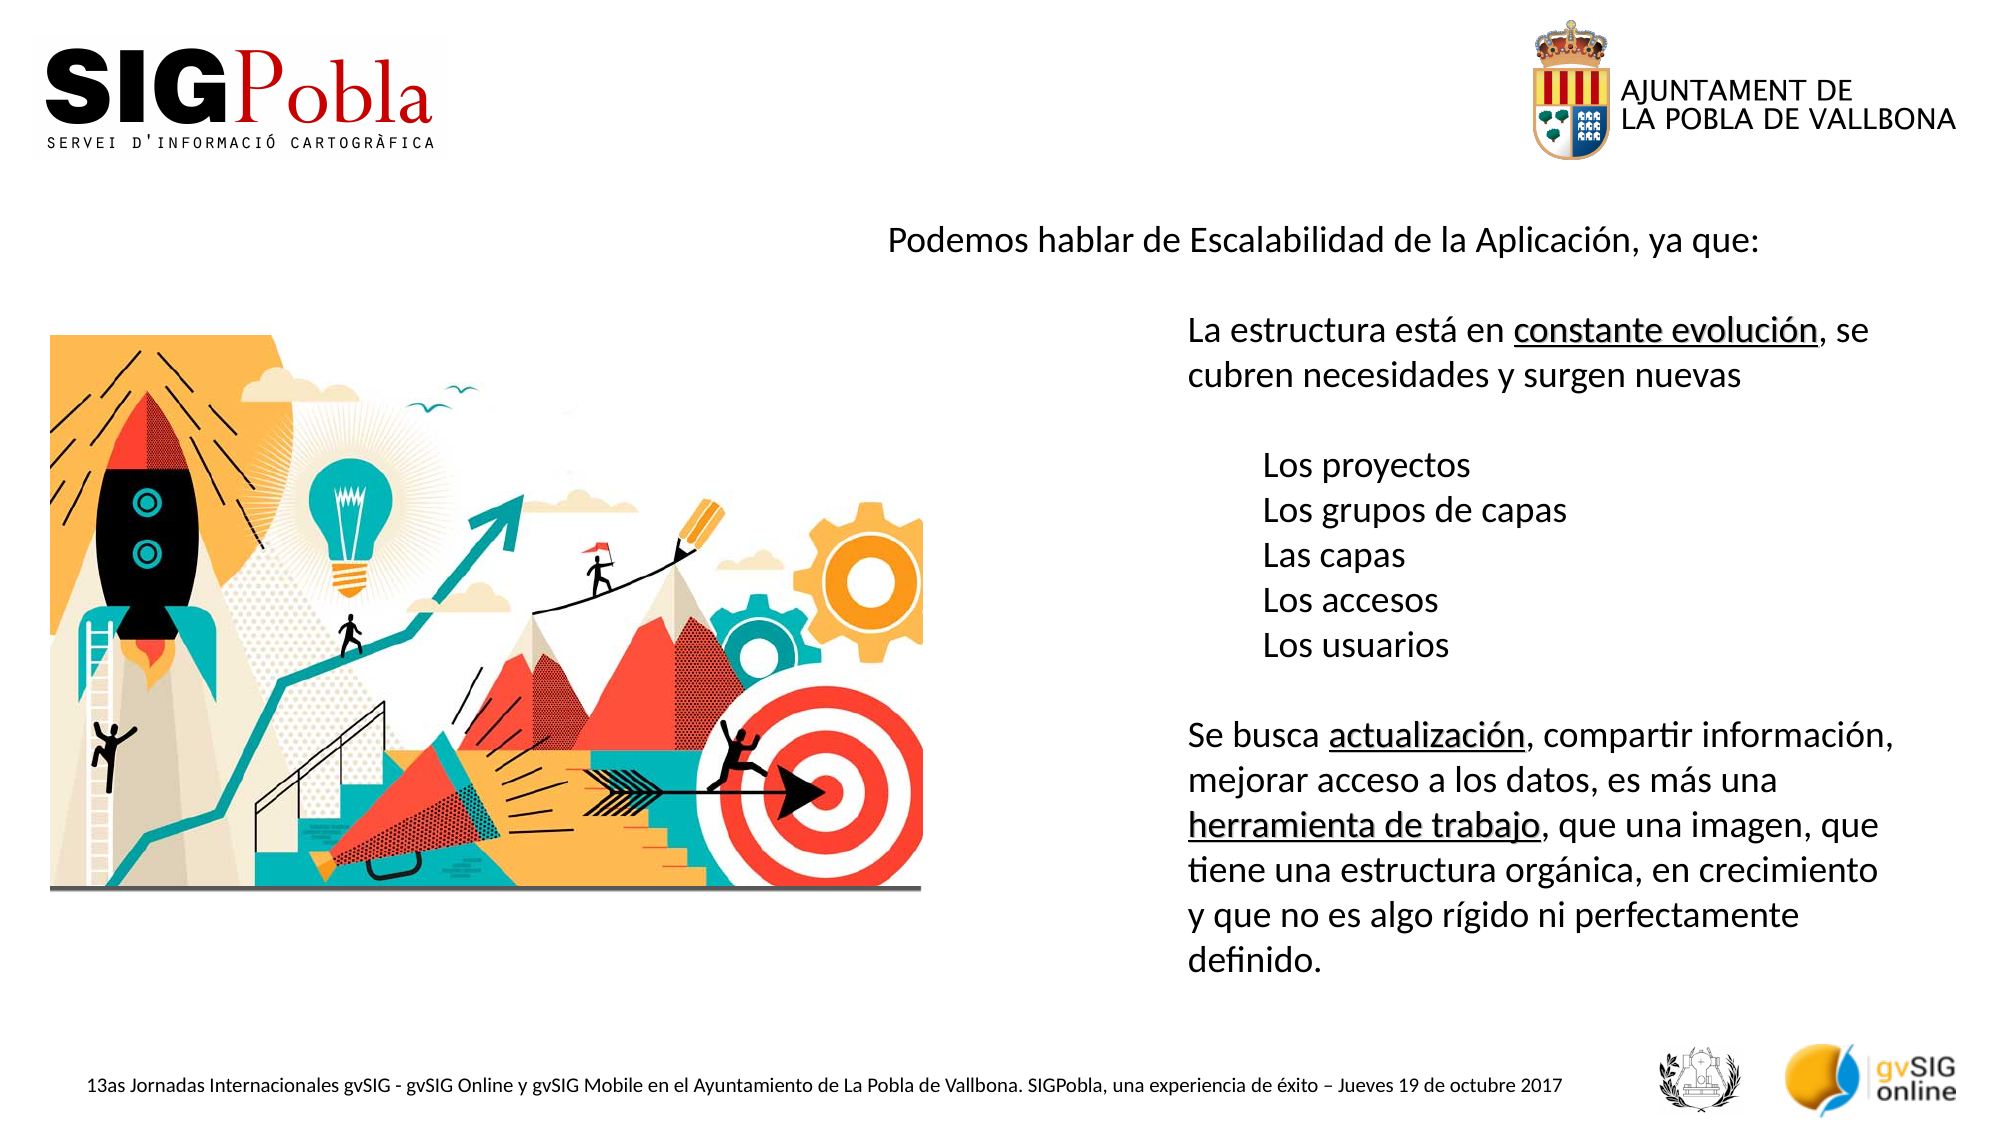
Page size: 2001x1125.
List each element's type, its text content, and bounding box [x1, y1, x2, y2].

picture [1785, 1044, 1956, 1118]
text_box 13as Jornadas Internacionales gvSIG - gvSIG Online y gvSIG Mobile en el Ayuntamiento de La Pobla de Vallbona. SIGPobla, una experiencia de éxito – Jueves 19 de octubre 2017 [71, 1063, 1593, 1105]
picture [1533, 20, 1956, 161]
text_box Podemos hablar de Escalabilidad de la Aplicación, ya que: La estructura está en constante evolución, se cubren necesidades y surgen nuevas Los proyectos Los grupos de capas Las capas Los accesos Los usuarios Se busca actualización, compartir información, mejorar acceso a los datos, es más una herramienta de trabajo, que una imagen, que tiene una estructura orgánica, en crecimiento y que no es algo rígido ni perfectamente definido. [872, 206, 1919, 995]
picture [50, 335, 923, 886]
picture [1656, 1044, 1745, 1117]
picture [32, 35, 449, 161]
